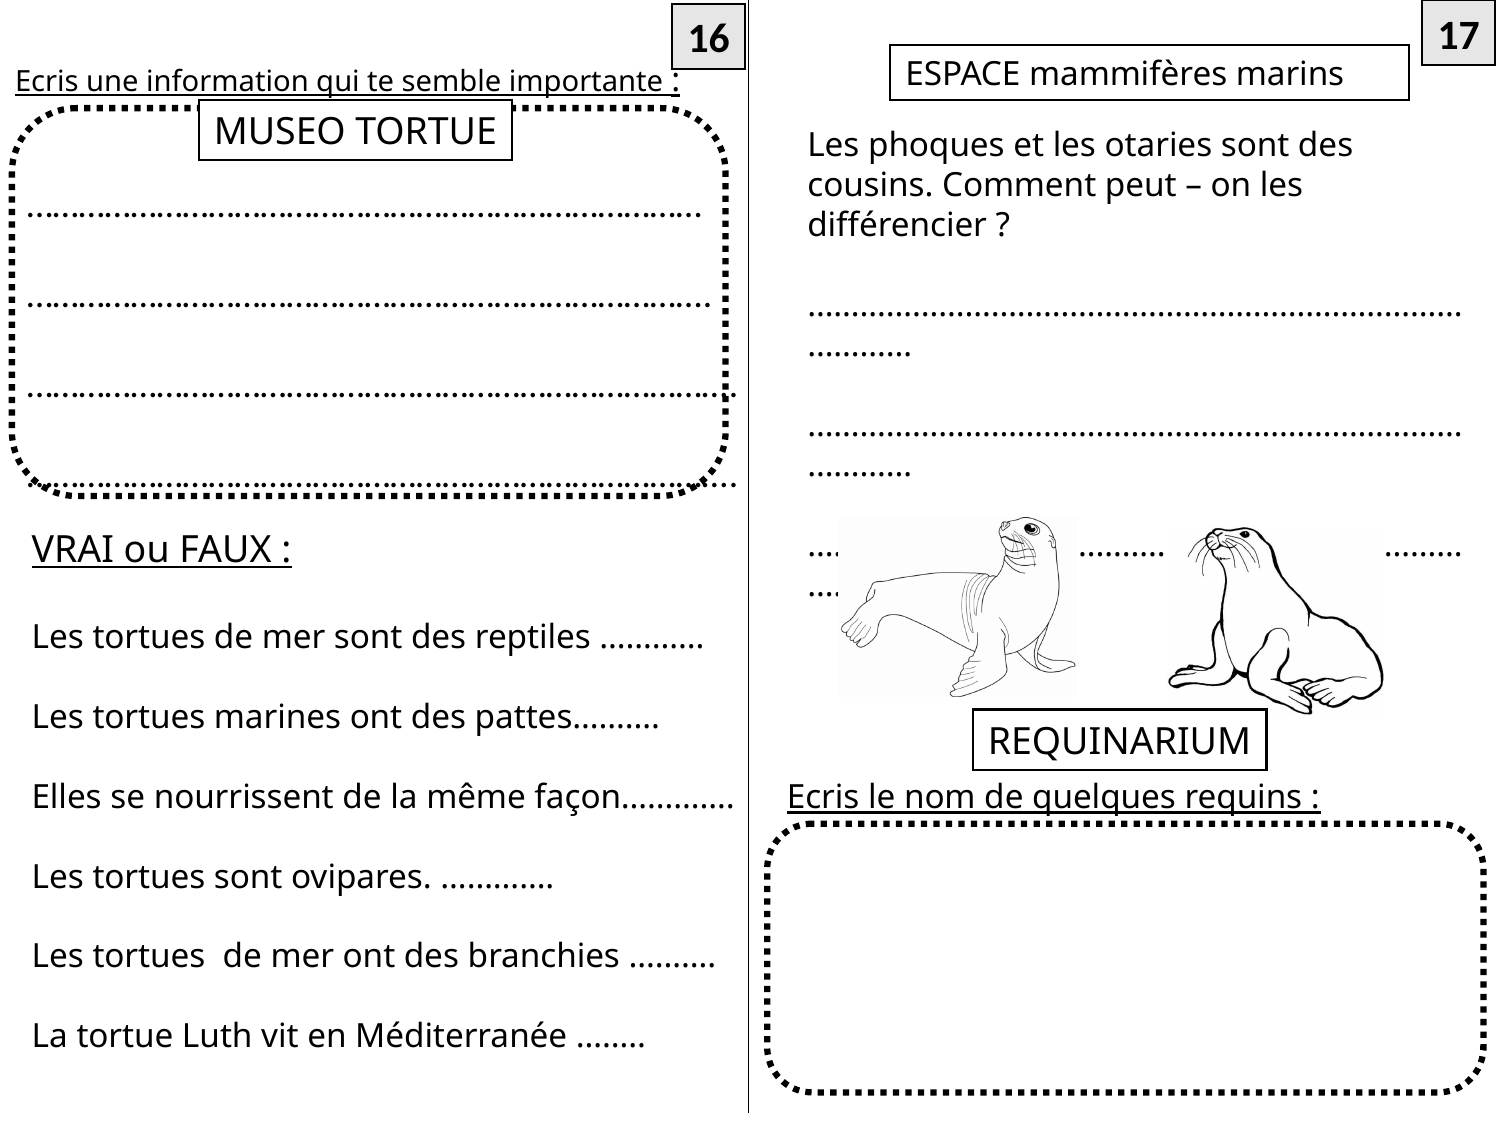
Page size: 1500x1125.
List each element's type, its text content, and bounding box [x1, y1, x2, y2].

picture [838, 517, 1078, 697]
text_box Les phoques et les otaries sont des cousins. Comment peut – on les différencier ? …………………………………………………………………………… …………………………………………………………………………… ………………………………………………………………………….. [792, 116, 1483, 610]
text_box [11, 108, 726, 436]
text_box Ecris une information qui te semble importante : [0, 51, 823, 106]
text_box VRAI ou FAUX : Les tortues de mer sont des reptiles ………… Les tortues marines ont des pattes………. Elles se nourrissent de la même façon…………. Les tortues sont ovipares. …………. Les tortues de mer ont des branchies ………. La tortue Luth vit en Méditerranée …….. [17, 518, 751, 1125]
text_box MUSEO TORTUE [199, 100, 512, 160]
text_box ESPACE mammifères marins [890, 45, 1409, 100]
text_box …………………………………………………………………… ……………………………………………………………………. ………………………………………………………………………. ………………………………………………………………………. [12, 173, 754, 503]
text_box Ecris le nom de quelques requins : [772, 768, 1500, 823]
picture [1167, 526, 1384, 715]
text_box 17 [1422, 0, 1495, 65]
text_box [767, 823, 1484, 1093]
text_box REQUINARIUM [973, 709, 1266, 768]
text_box 16 [672, 4, 745, 69]
